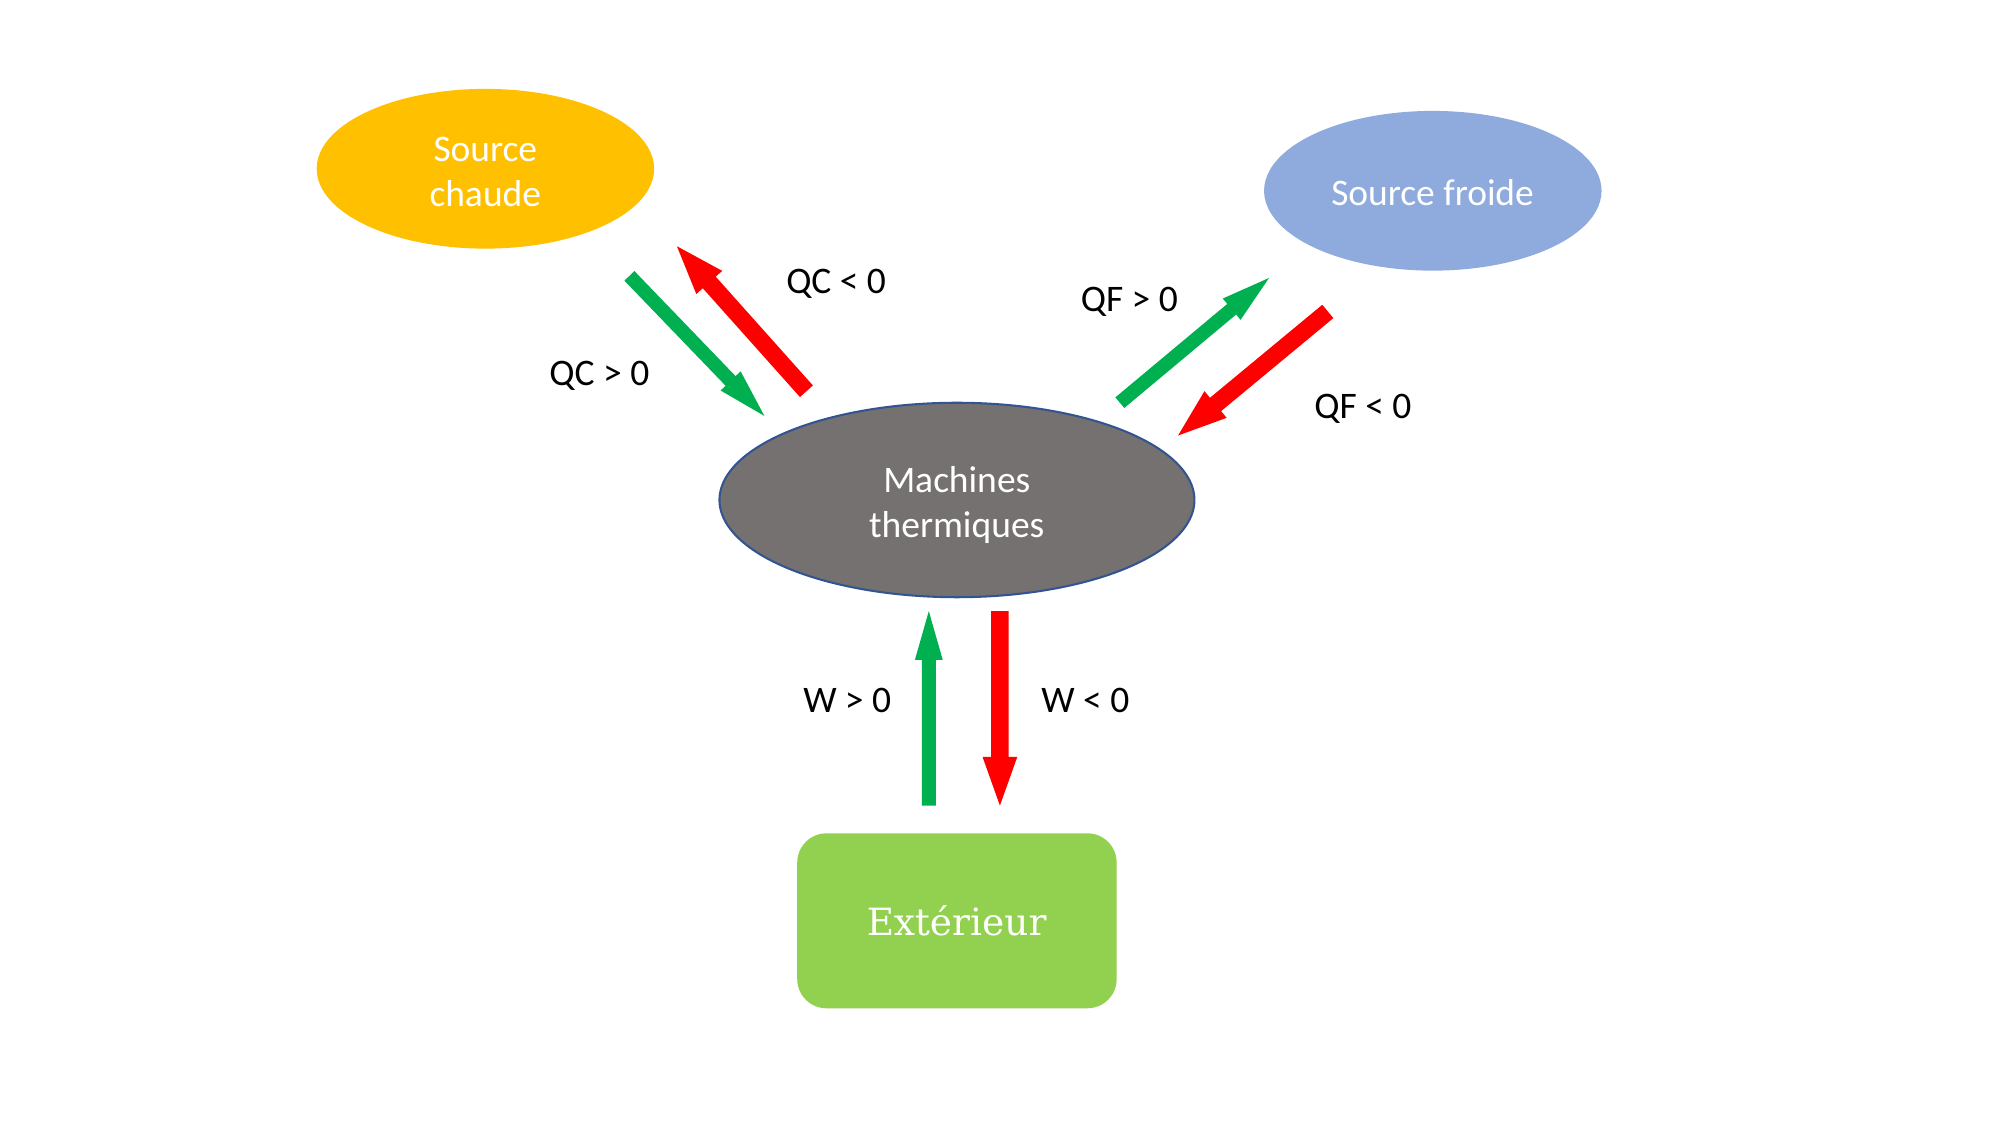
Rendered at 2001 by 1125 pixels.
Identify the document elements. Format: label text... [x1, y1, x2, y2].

text_box [1178, 304, 1334, 436]
text_box Source chaude [316, 88, 655, 249]
text_box QF < 0 [1299, 373, 1440, 434]
text_box W < 0 [1026, 667, 1167, 728]
text_box [624, 271, 765, 416]
text_box Machines thermiques [719, 402, 1195, 598]
text_box [1115, 277, 1270, 409]
text_box [676, 246, 813, 398]
text_box [914, 611, 943, 806]
text_box QC < 0 [771, 248, 912, 309]
text_box W > 0 [788, 667, 929, 728]
text_box Extérieur [797, 833, 1117, 1009]
text_box QF > 0 [1066, 266, 1207, 326]
text_box QC > 0 [534, 340, 675, 401]
text_box Source froide [1264, 110, 1602, 271]
text_box [982, 611, 1018, 806]
